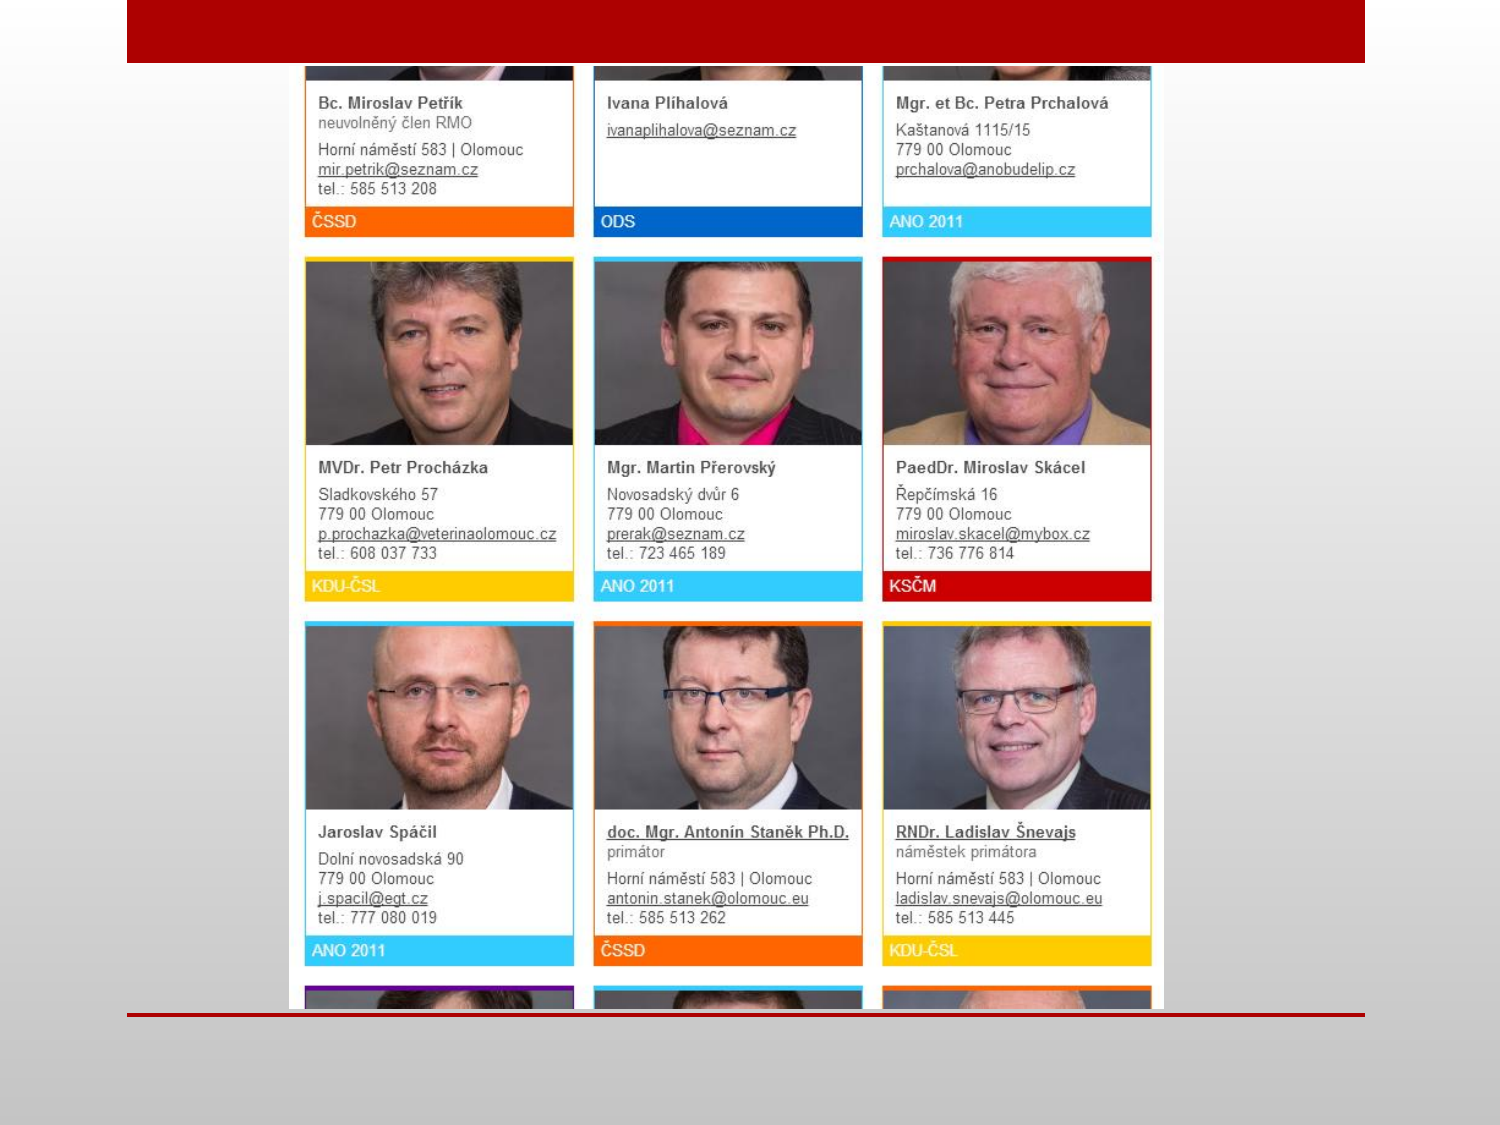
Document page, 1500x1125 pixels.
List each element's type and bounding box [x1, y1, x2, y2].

picture [289, 66, 1164, 1009]
